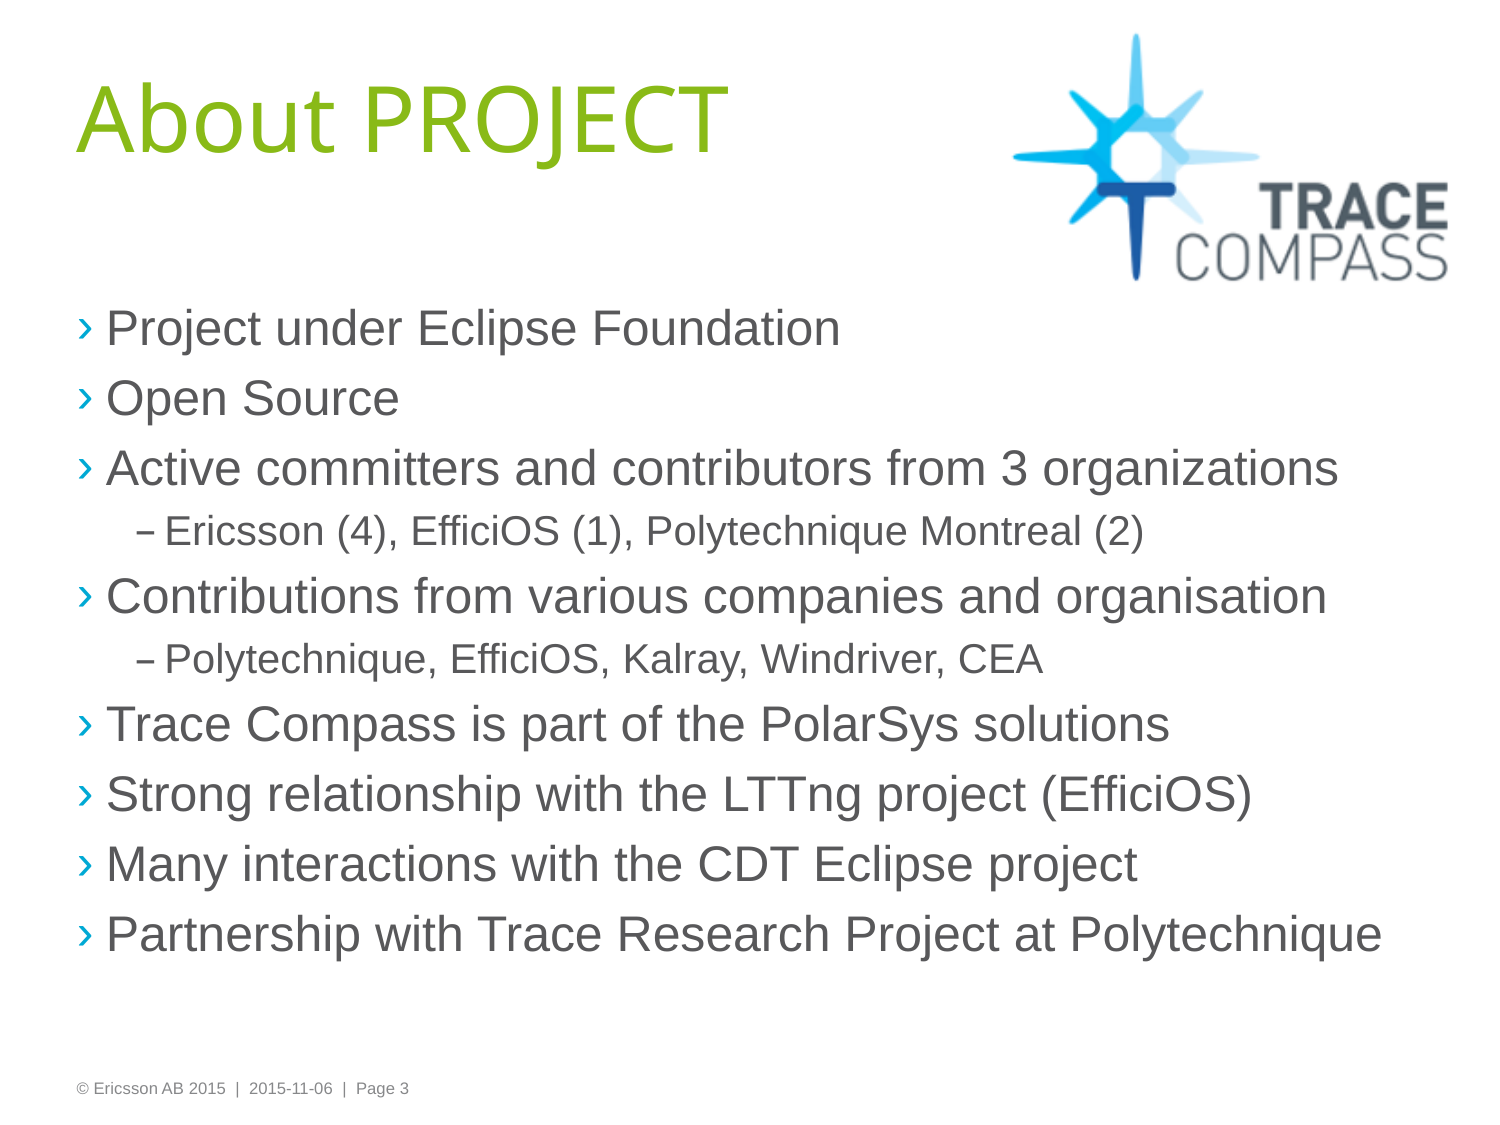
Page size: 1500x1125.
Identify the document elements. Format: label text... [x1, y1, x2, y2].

picture [1005, 29, 1457, 292]
list Project under Eclipse Foundation Open Source Active committers and contributors from 3 organizations Ericsson (4), EfficiOS (1), Polytechnique Montreal (2) Contributions from various companies and organisation Polytechnique, EfficiOS, Kalray, Windriver, CEA Trace Compass is part of the PolarSys solutions Strong relationship with the LTTng project (EfficiOS) Many interactions with the CDT Eclipse project Partnership with Trace Research Project at Polytechnique [65, 295, 1436, 928]
title About PROJECT [64, 39, 1005, 218]
